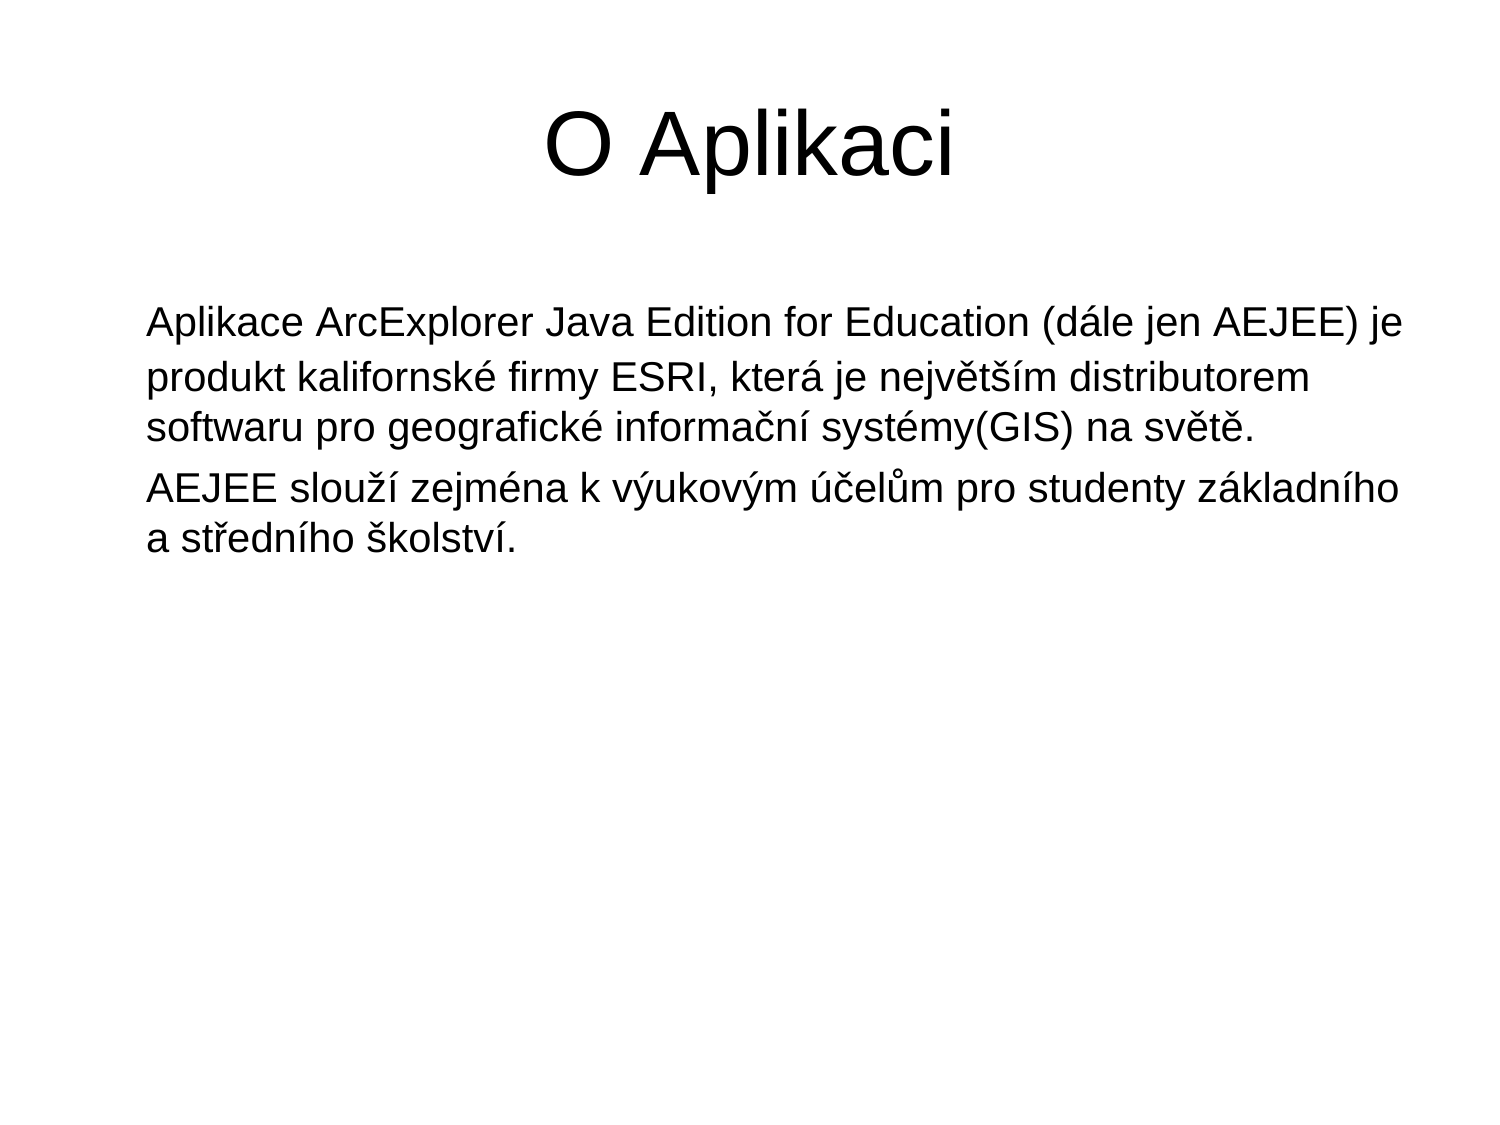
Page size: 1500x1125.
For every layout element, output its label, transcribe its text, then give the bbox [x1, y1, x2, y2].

title O Aplikaci [75, 45, 1426, 233]
list Aplikace ArcExplorer Java Edition for Education (dále jen AEJEE) je produkt kalifornské firmy ESRI, která je největším distributorem softwaru pro geografické informační systémy(GIS) na světě. AEJEE slouží zejména k výukovým účelům pro studenty základního a středního školství. [75, 262, 1426, 1006]
